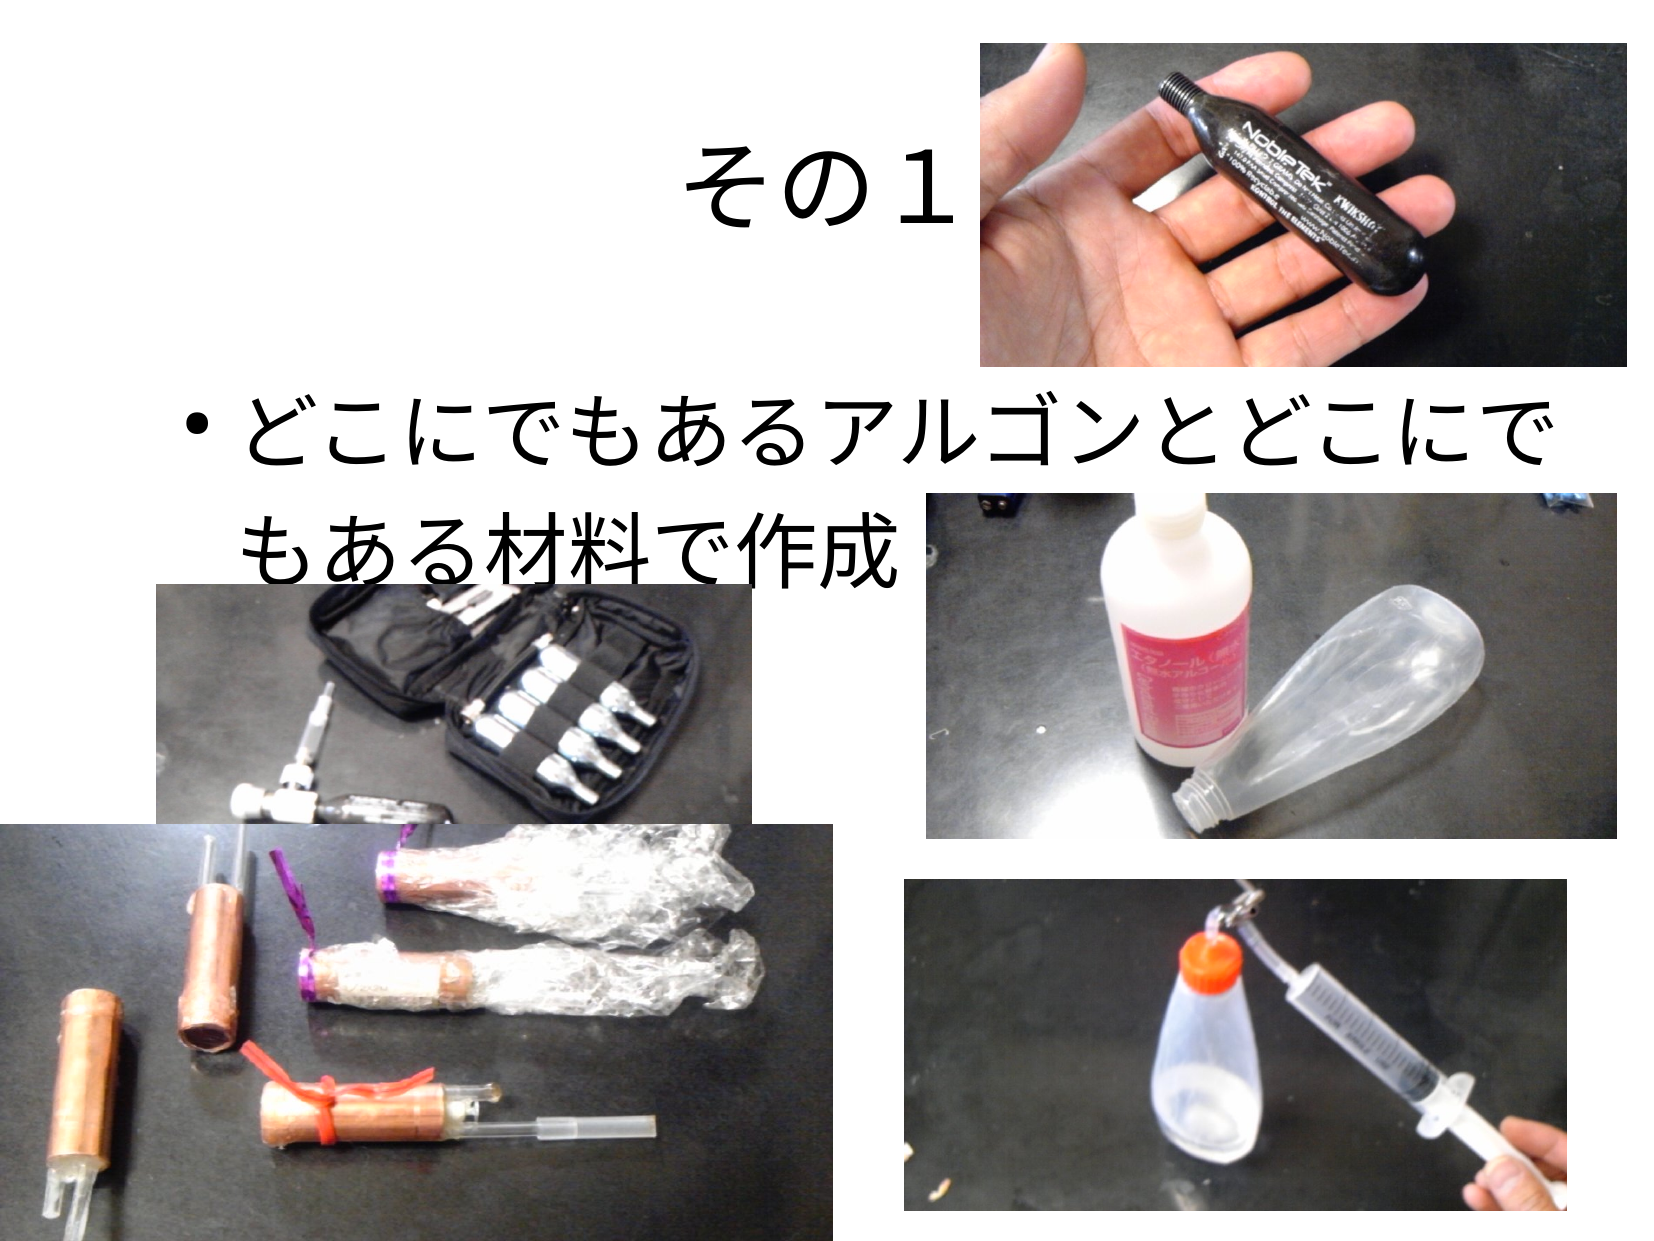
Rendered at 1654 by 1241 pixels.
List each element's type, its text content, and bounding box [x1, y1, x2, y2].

title その１ [82, 49, 980, 310]
picture [0, 584, 833, 1241]
picture [904, 879, 1567, 1212]
list どこにでもあるアルゴンとどこにでもある材料で作成 [164, 365, 1571, 1109]
picture [926, 493, 1617, 839]
picture [980, 43, 1627, 367]
